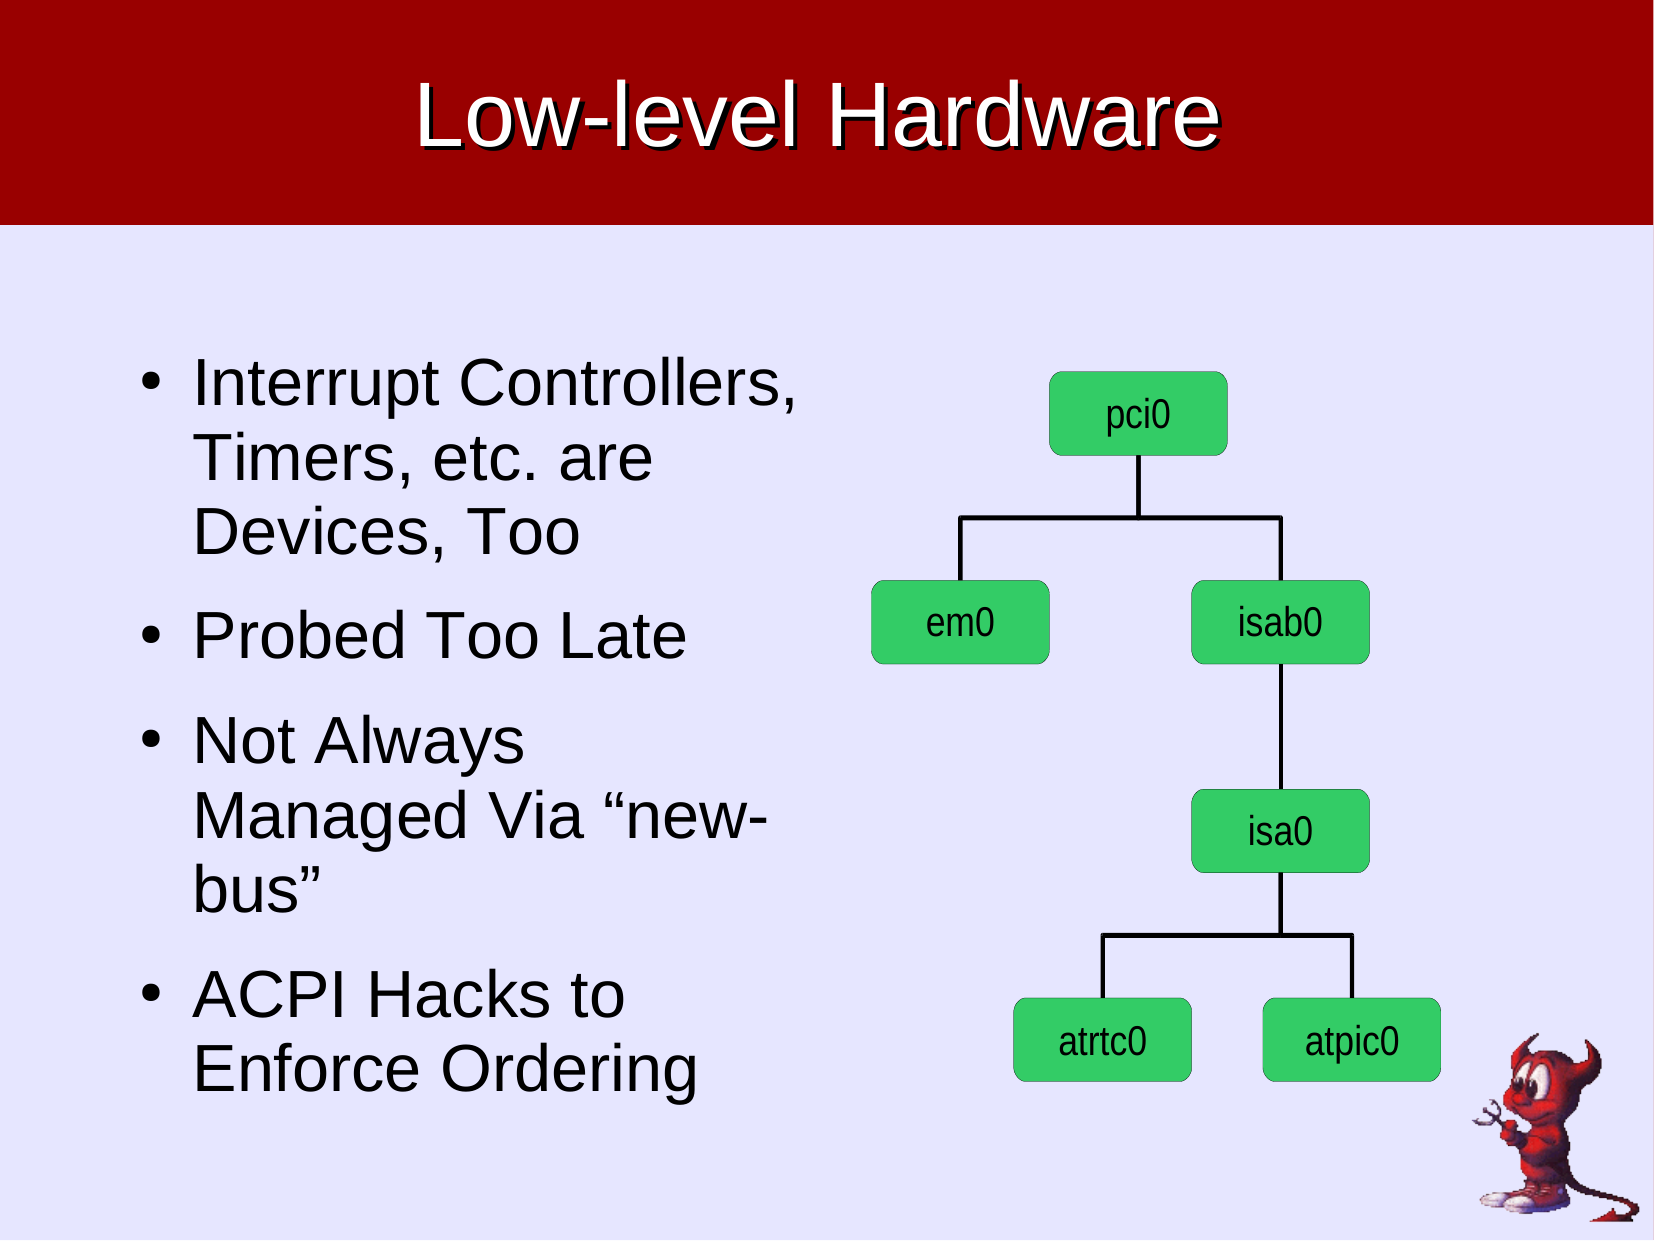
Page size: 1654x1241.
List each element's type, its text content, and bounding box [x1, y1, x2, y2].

chart [779, 353, 1469, 1135]
title Low-level Hardware [112, 11, 1525, 219]
picture [1464, 1030, 1643, 1227]
list Interrupt Controllers, Timers, etc. are Devices, Too Probed Too Late Not Always Managed Via “new-bus” ACPI Hacks to Enforce Ordering [121, 344, 811, 1127]
